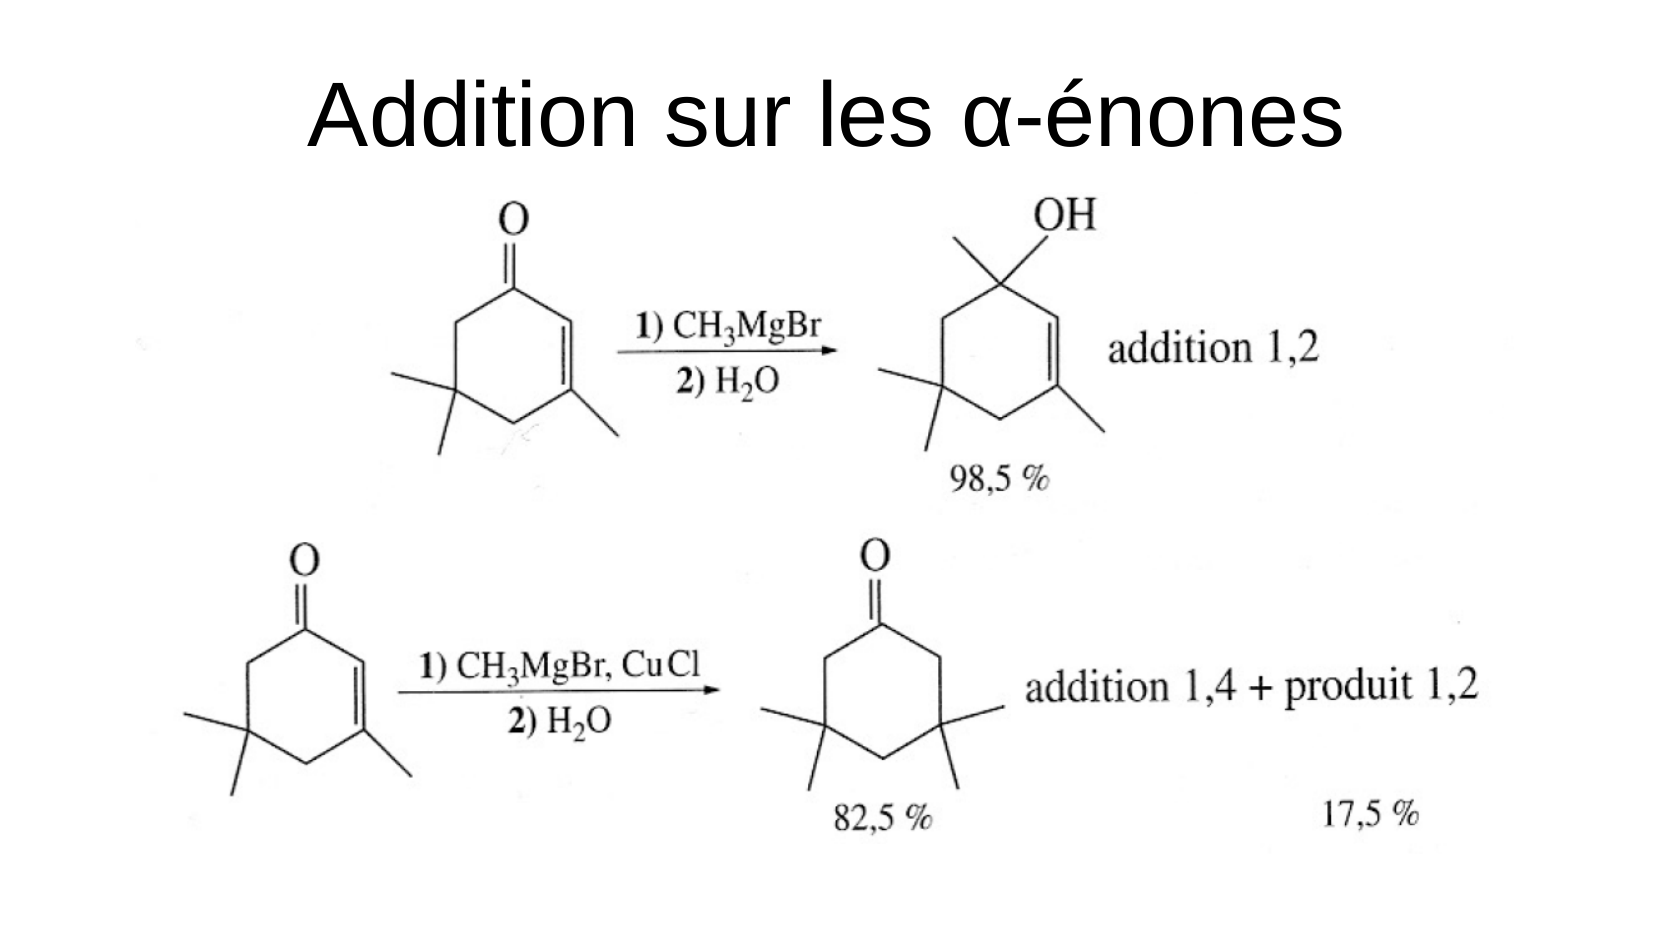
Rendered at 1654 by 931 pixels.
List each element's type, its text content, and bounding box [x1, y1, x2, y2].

picture [135, 192, 1514, 854]
title Addition sur les α-énones [82, 37, 1571, 193]
